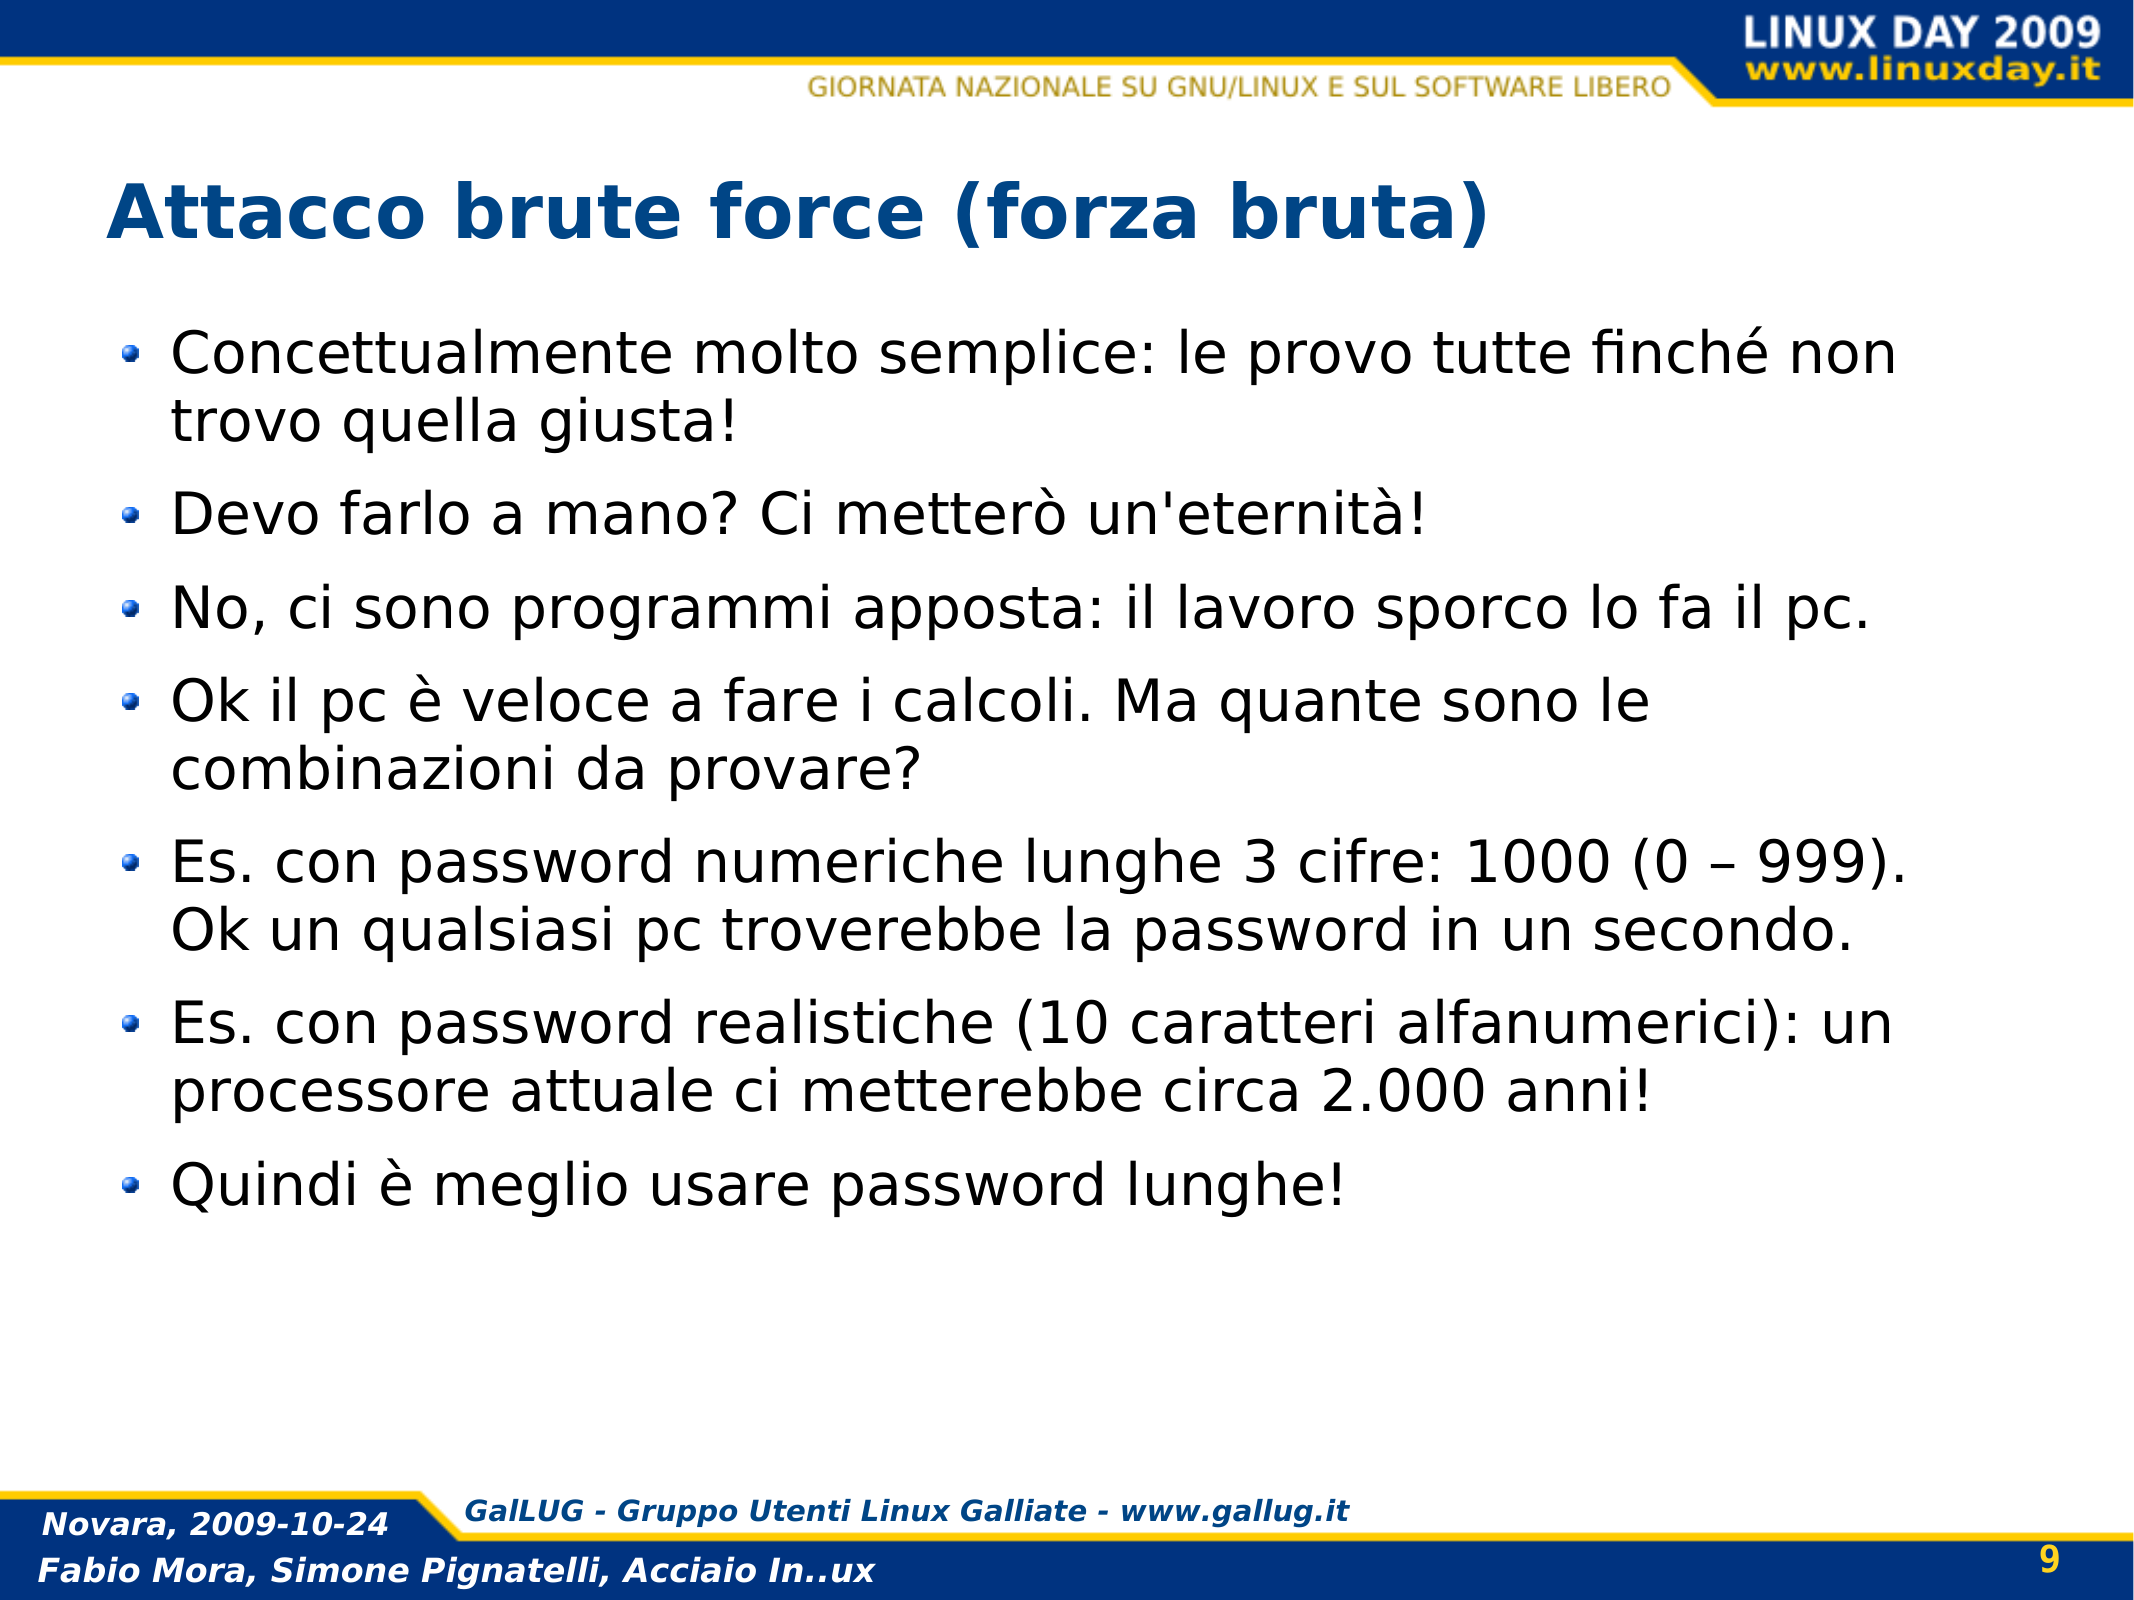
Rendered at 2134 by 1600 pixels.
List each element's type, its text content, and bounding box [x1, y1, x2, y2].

picture [0, 0, 2134, 1600]
title Attacco brute force (forza bruta) [106, 159, 2080, 267]
list Concettualmente molto semplice: le provo tutte finché non trovo quella giusta! Devo farlo a mano? Ci metterò un'eternità! No, ci sono programmi apposta: il lavoro sporco lo fa il pc. Ok il pc è veloce a fare i calcoli. Ma quante sono le combinazioni da provare? Es. con password numeriche lunghe 3 cifre: 1000 (0 – 999). Ok un qualsiasi pc troverebbe la password in un secondo. Es. con password realistiche (10 caratteri alfanumerici): un processore attuale ci metterebbe circa 2.000 anni! Quindi è meglio usare password lunghe! [106, 319, 2027, 1441]
